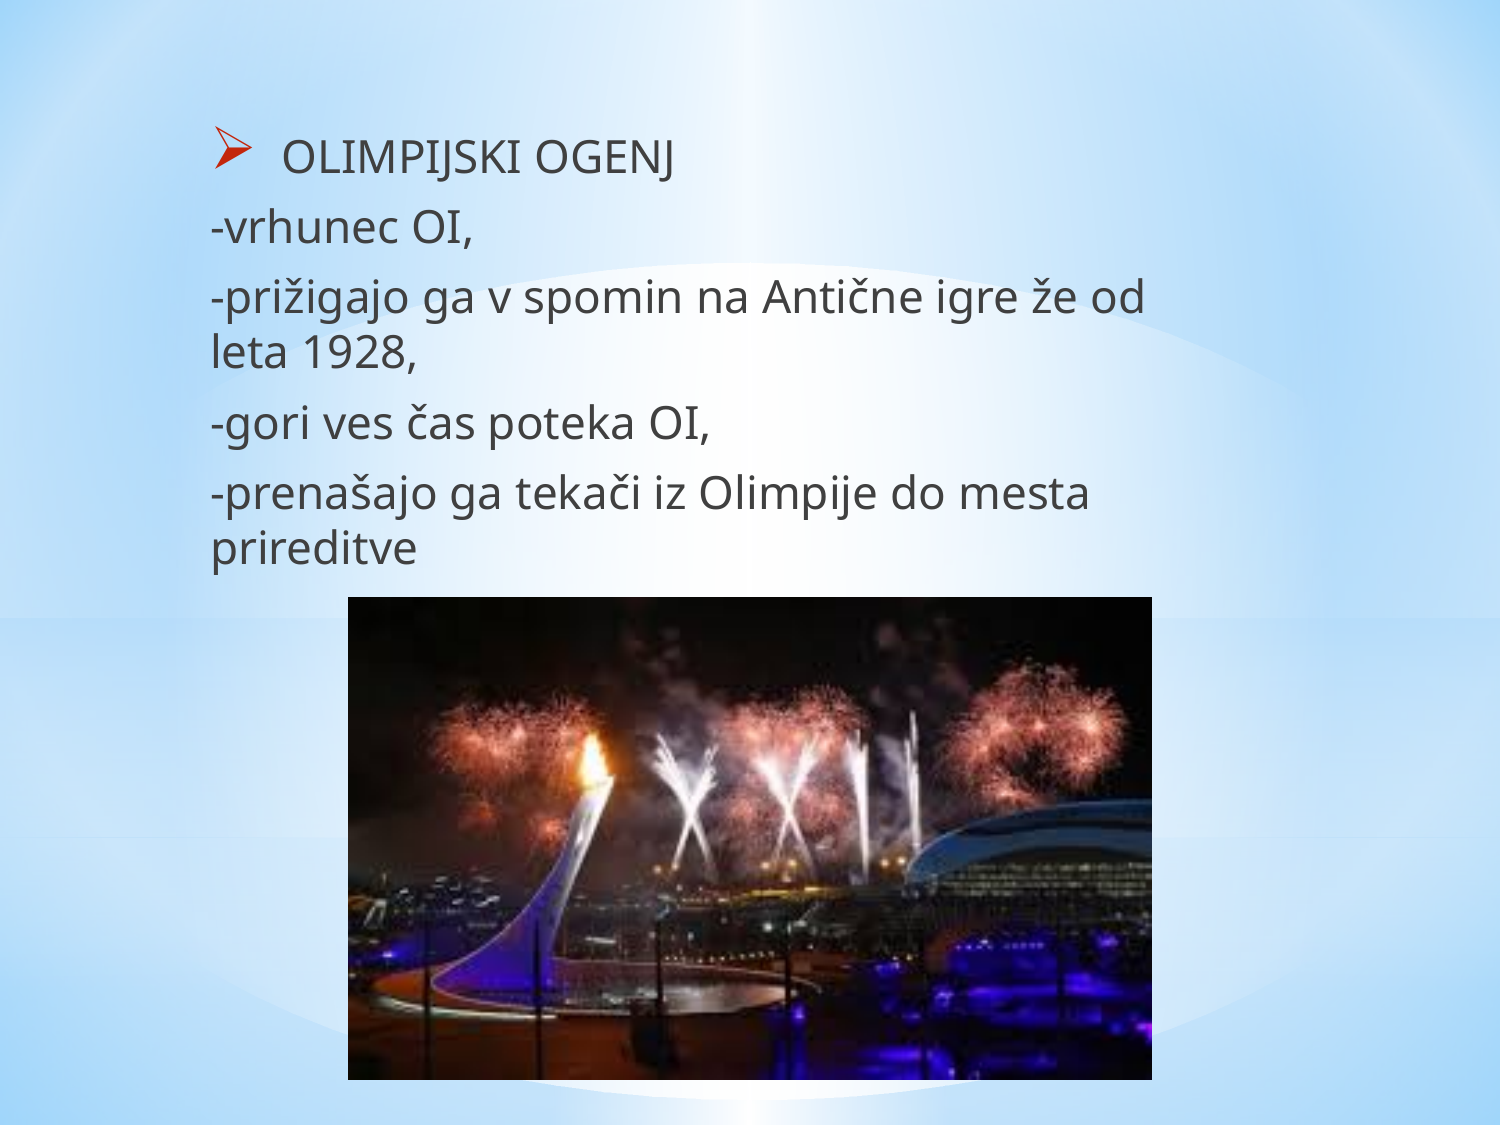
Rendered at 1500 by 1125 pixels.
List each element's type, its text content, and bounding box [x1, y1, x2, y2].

list OLIMPIJSKI OGENJ -vrhunec OI, -prižigajo ga v spomin na Antične igre že od leta 1928, -gori ves čas poteka OI, -prenašajo ga tekači iz Olimpije do mesta prireditve [187, 120, 1238, 691]
picture [348, 597, 1152, 1080]
